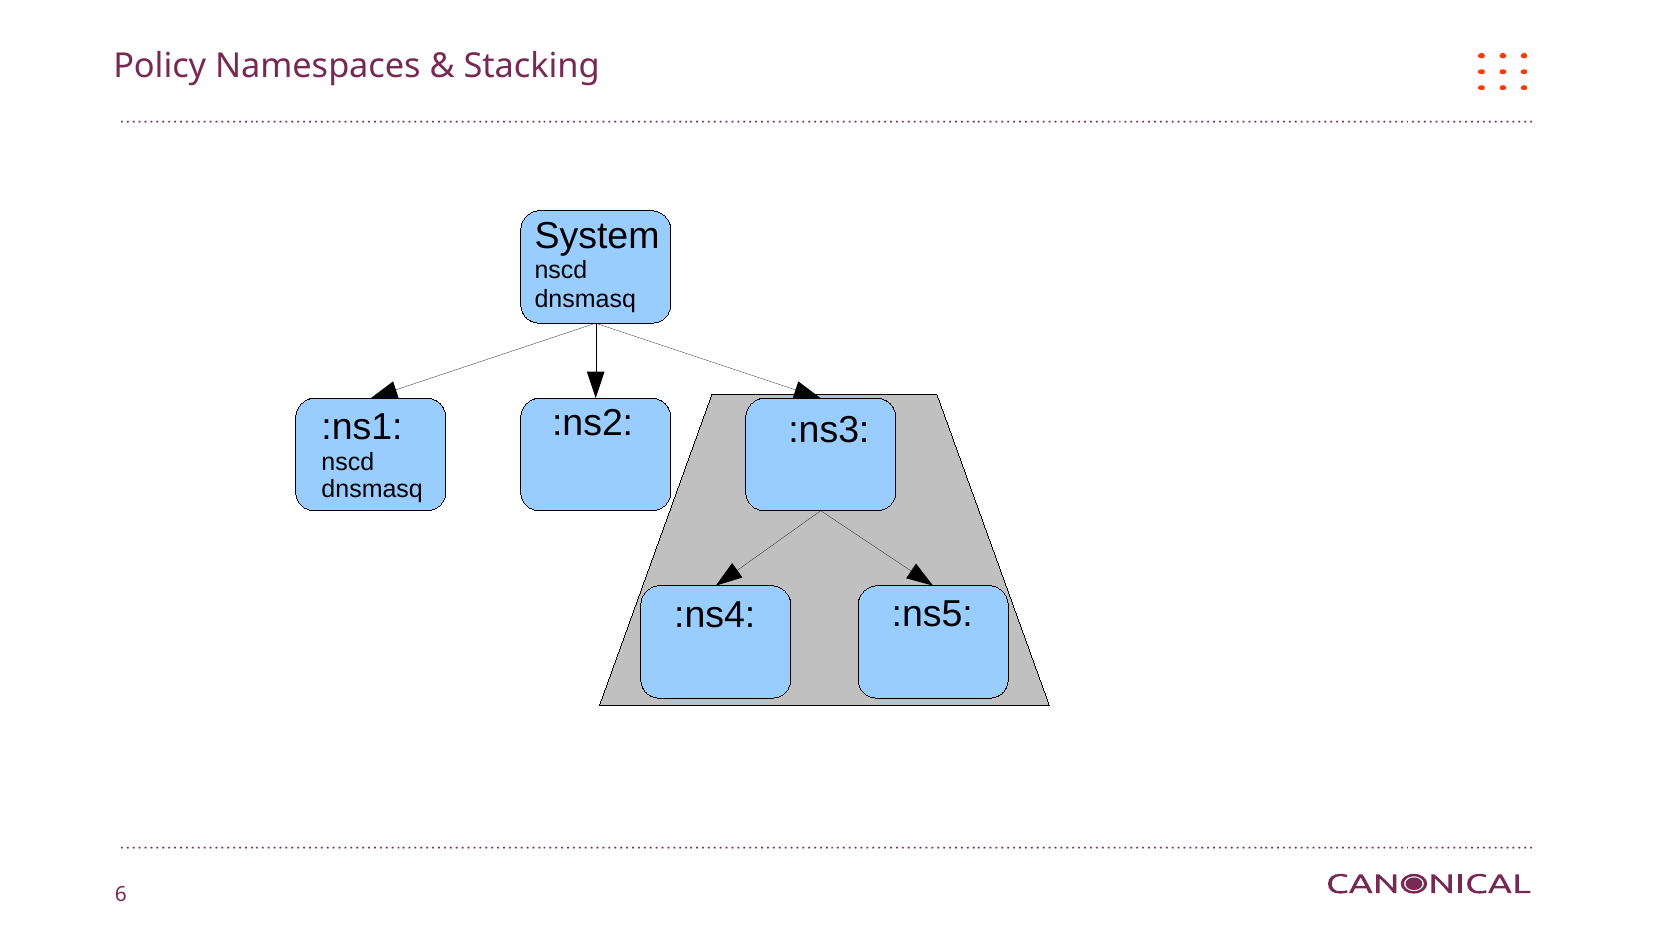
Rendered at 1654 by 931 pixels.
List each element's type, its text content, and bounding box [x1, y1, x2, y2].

title Policy Namespaces & Stacking [113, 48, 1382, 81]
text_box :ns2: [537, 394, 649, 452]
text_box System nscd dnsmasq [519, 206, 675, 320]
text_box [295, 400, 306, 509]
picture [111, 845, 1533, 851]
text_box :ns3: [773, 401, 885, 459]
text_box [529, 320, 663, 324]
text_box :ns4: [659, 585, 771, 643]
text_box [439, 402, 446, 507]
text_box :ns5: [876, 585, 988, 642]
picture [1478, 53, 1527, 90]
picture [111, 119, 1533, 124]
text_box [520, 398, 671, 511]
text_box :ns1: nscd dnsmasq [306, 397, 439, 511]
text_box [599, 394, 1050, 706]
